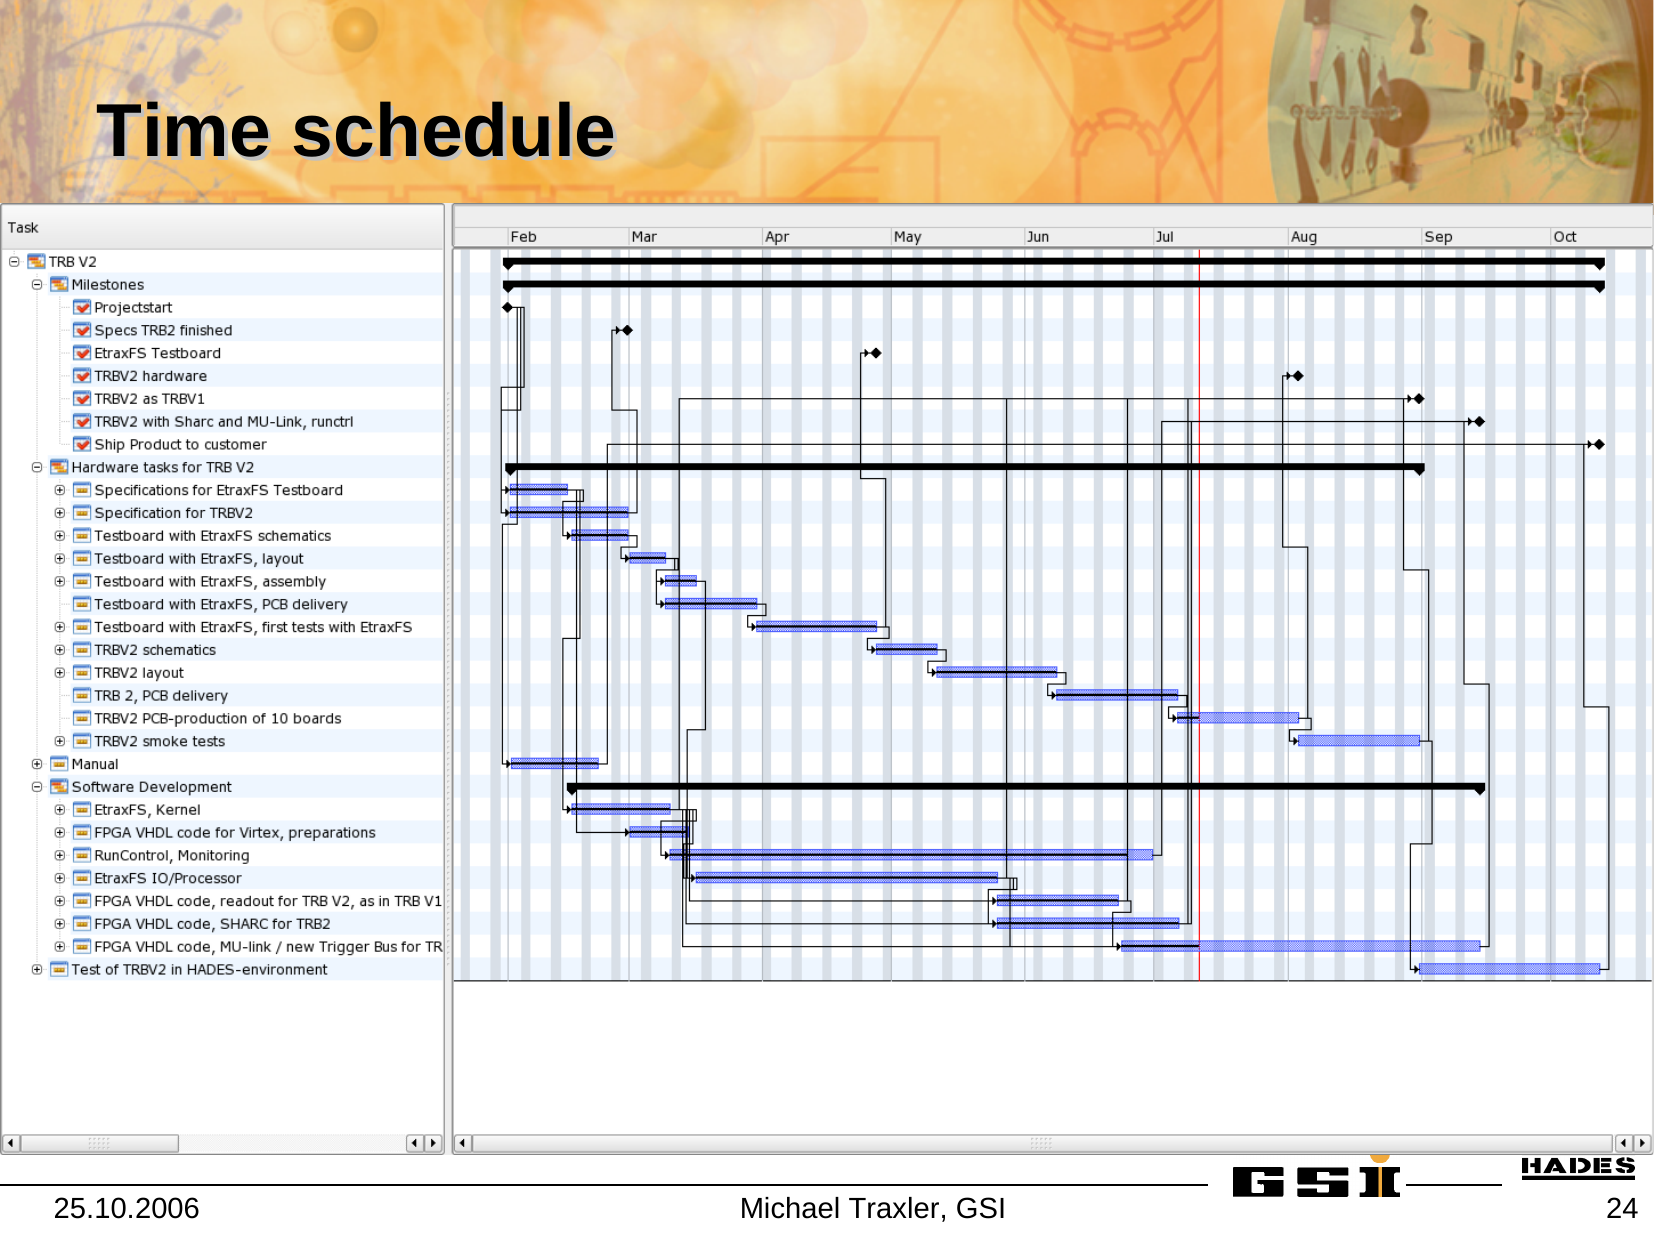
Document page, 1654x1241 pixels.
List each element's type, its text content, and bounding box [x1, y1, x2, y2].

title Time schedule [96, 27, 1502, 203]
picture [0, 0, 1654, 1197]
